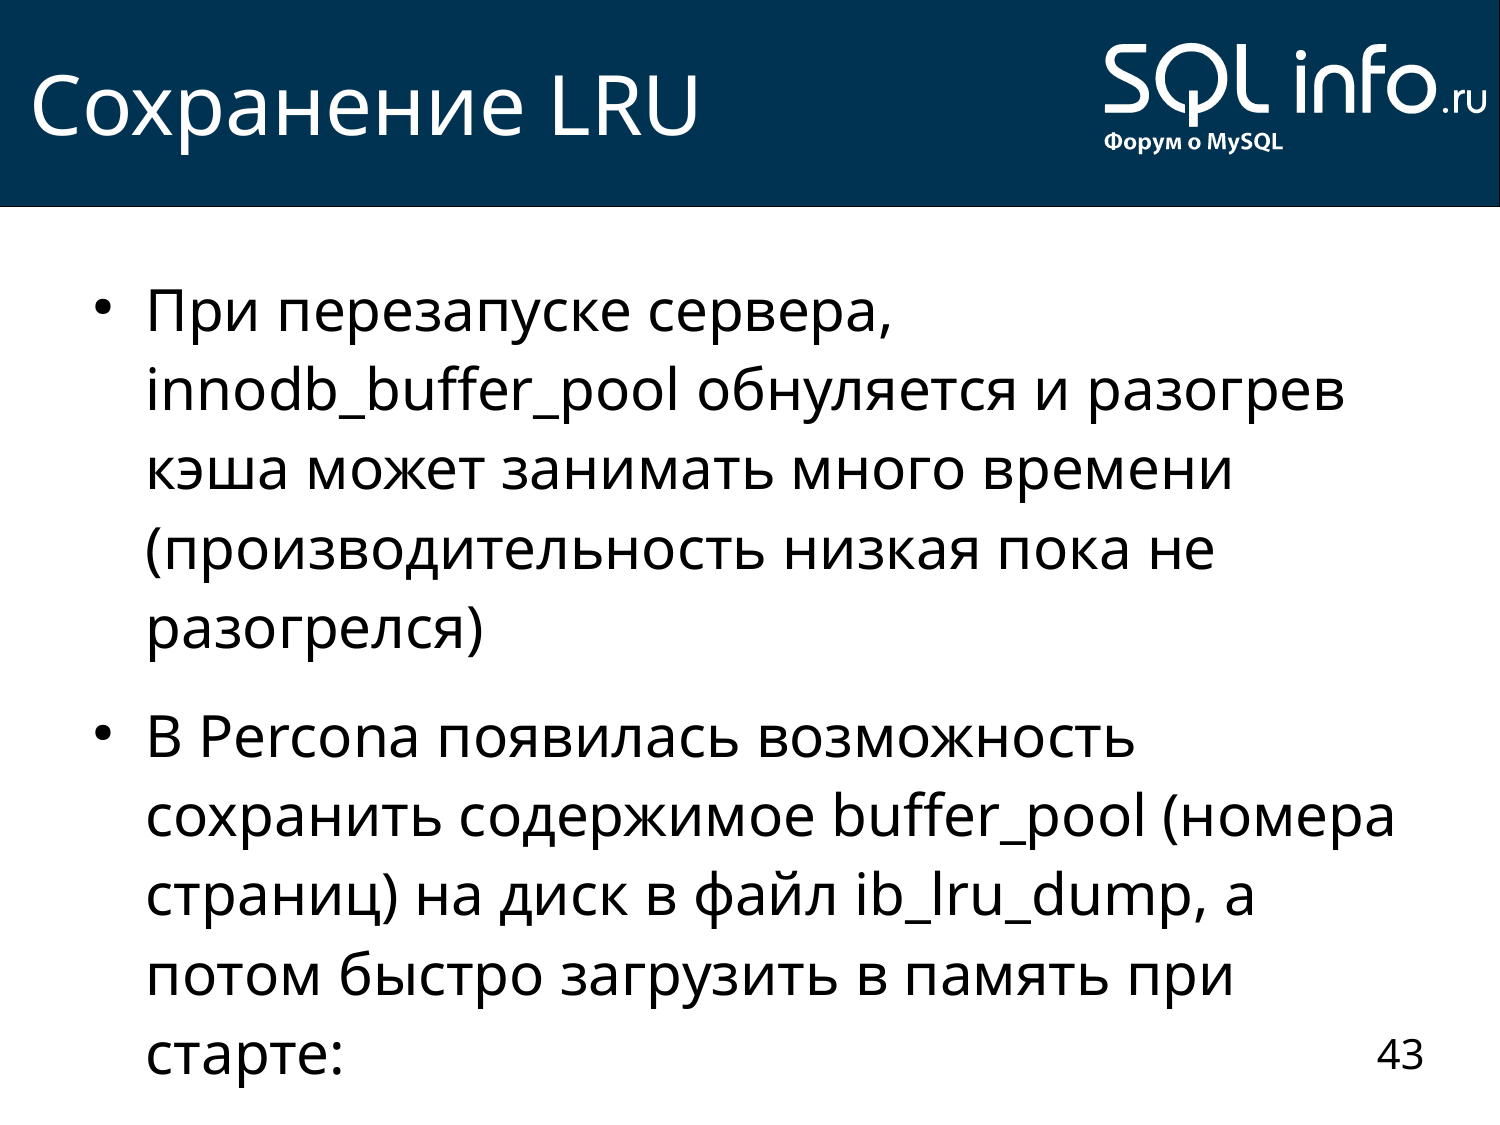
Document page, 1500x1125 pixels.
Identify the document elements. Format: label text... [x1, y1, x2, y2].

title Сохранение LRU [29, 0, 1093, 207]
picture [1093, 29, 1495, 166]
list При перезапуске сервера, innodb_buffer_pool обнуляется и разогрев кэша может занимать много времени (производительность низкая пока не разогрелся) В Percona появилась возможность сохранить содержимое buffer_pool (номера страниц) на диск в файл ib_lru_dump, а потом быстро загрузить в память при старте: innodb_auto_lru_dump=1 [75, 269, 1425, 1063]
